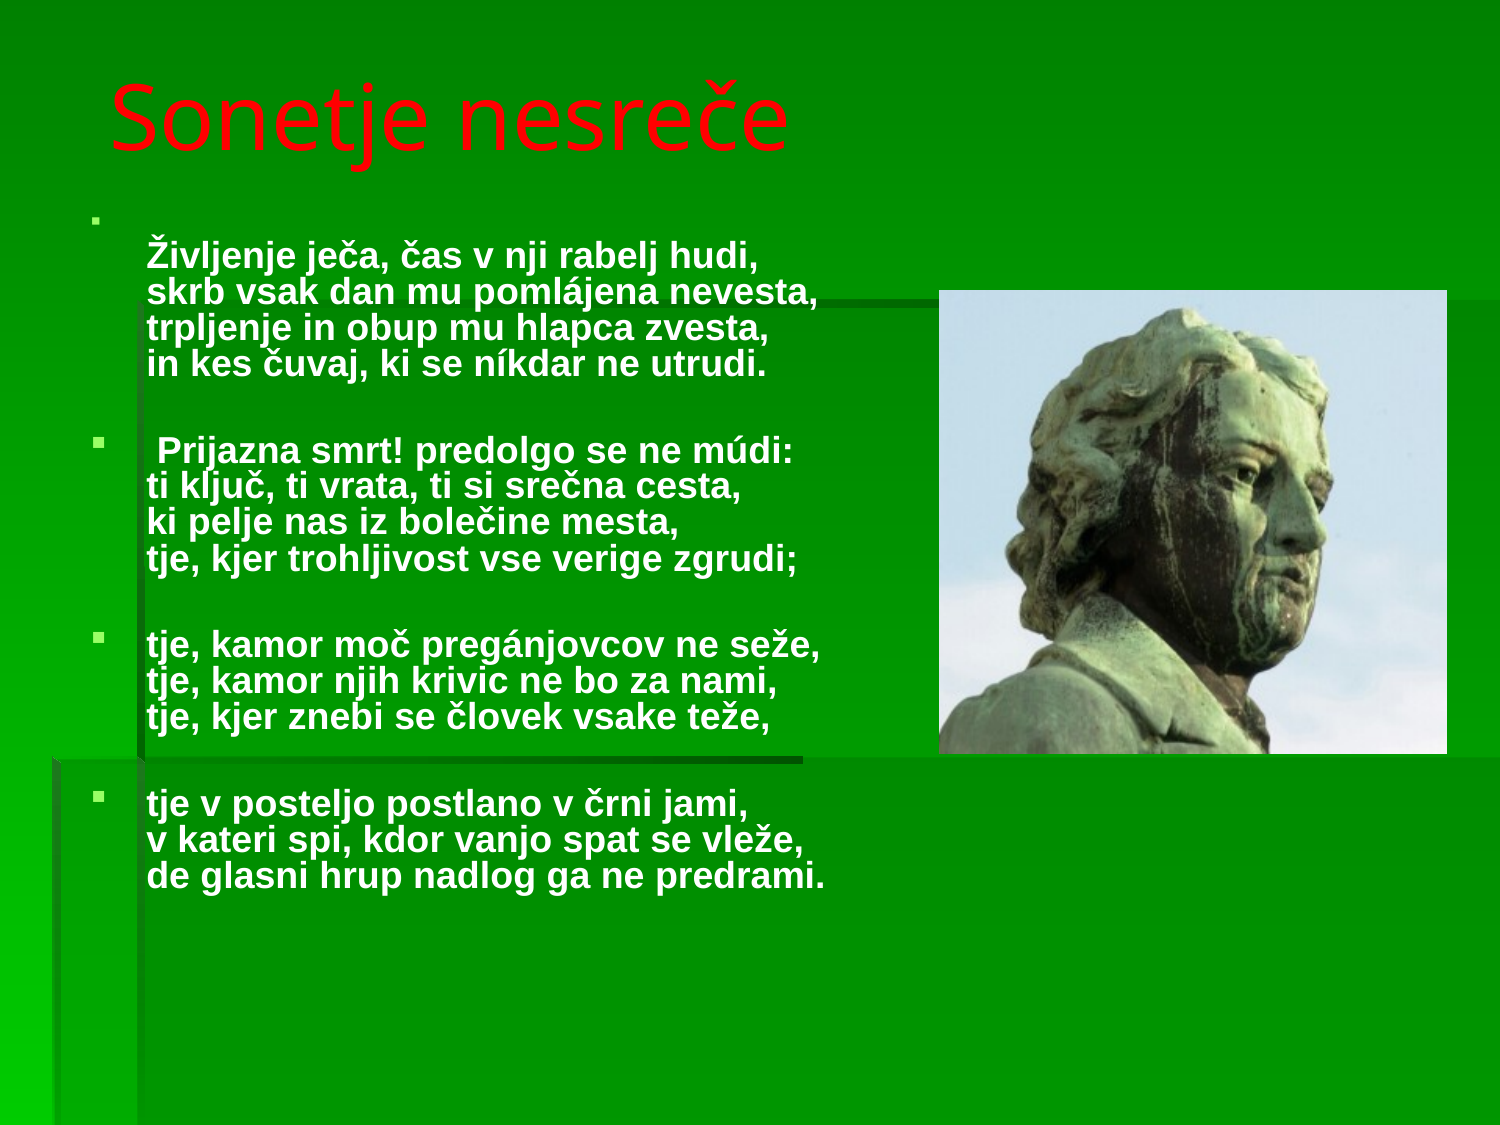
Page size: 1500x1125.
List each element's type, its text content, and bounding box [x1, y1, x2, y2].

picture [939, 290, 1447, 754]
list Življenje ječa, čas v nji rabelj hudi, skrb vsak dan mu pomlájena nevesta, trpljenje in obup mu hlapca zvesta, in kes čuvaj, ki se níkdar ne utrudi. Prijazna smrt! predolgo se ne múdi: ti ključ, ti vrata, ti si srečna cesta, ki pelje nas iz bolečine mesta, tje, kjer trohljivost vse verige zgrudi; tje, kamor moč pregánjovcov ne seže, tje, kamor njih krivic ne bo za nami, tje, kjer znebi se človek vsake teže, tje v posteljo postlano v črni jami, v kateri spi, kdor vanjo spat se vleže, de glasni hrup nadlog ga ne predrami. [75, 208, 1425, 1071]
title Sonetje nesreče [94, 0, 1500, 634]
